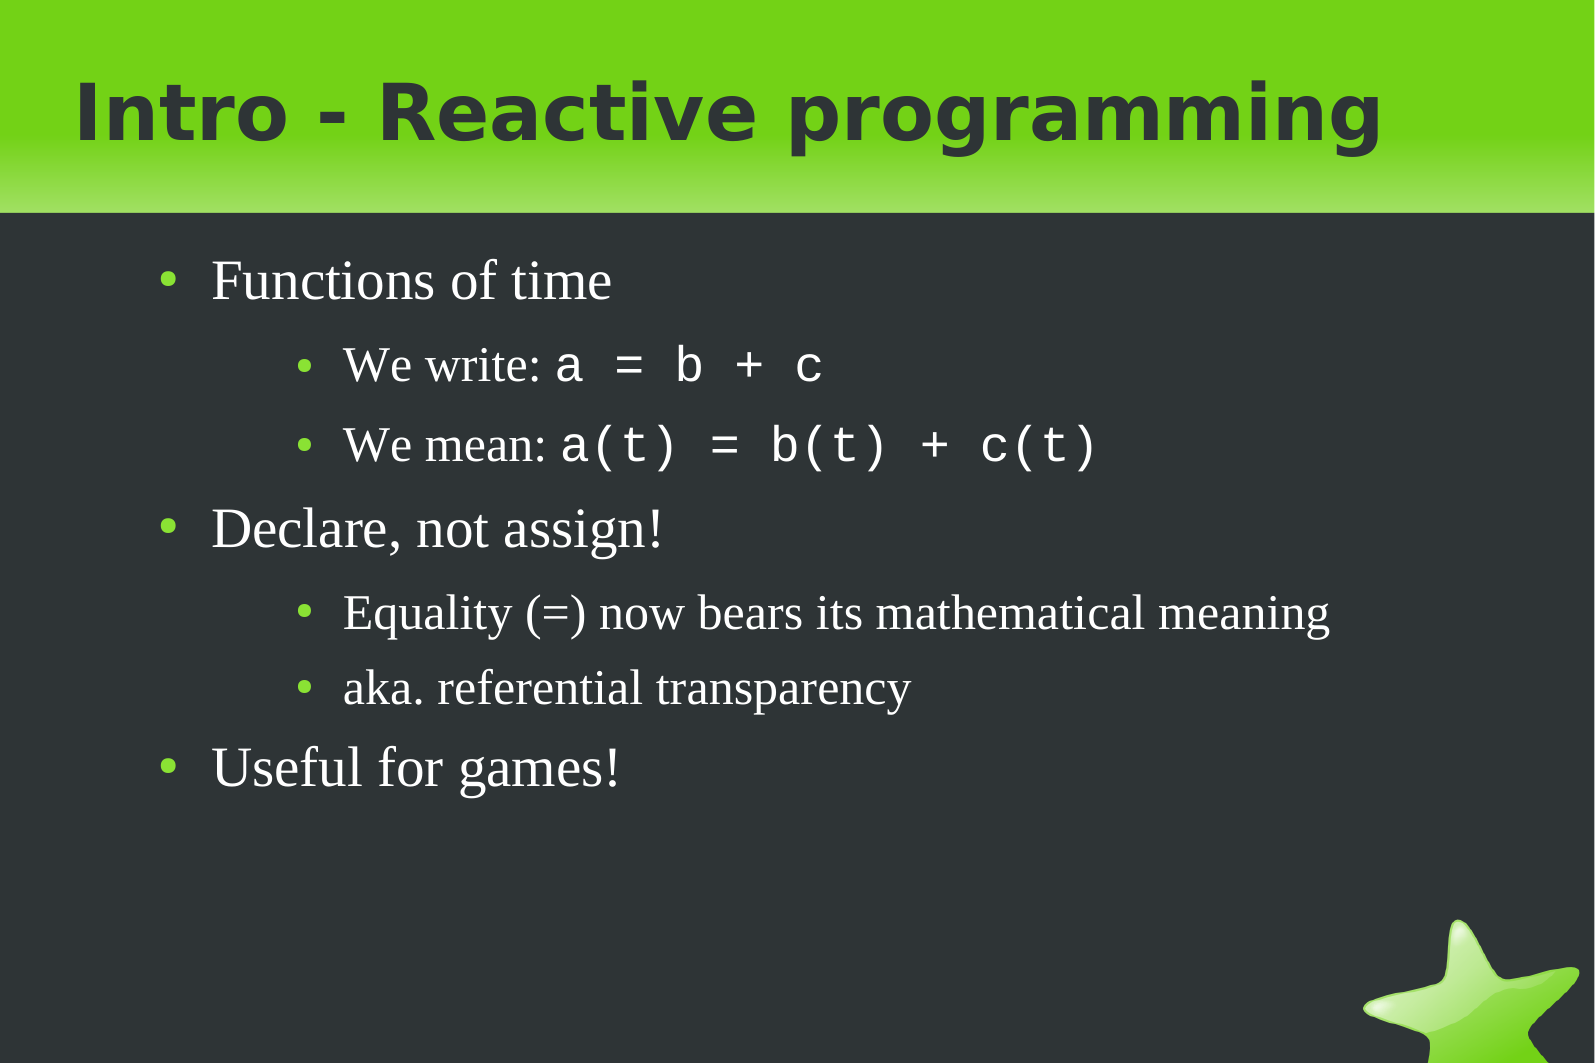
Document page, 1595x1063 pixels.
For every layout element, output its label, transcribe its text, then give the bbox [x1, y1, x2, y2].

picture [0, 0, 1595, 1063]
title Intro - Reactive programming [74, 25, 1510, 203]
list Functions of time We write: a = b + c We mean: a(t) = b(t) + c(t) Declare, not assign! Equality (=) now bears its mathematical meaning aka. referential transparency Useful for games! [79, 248, 1515, 951]
